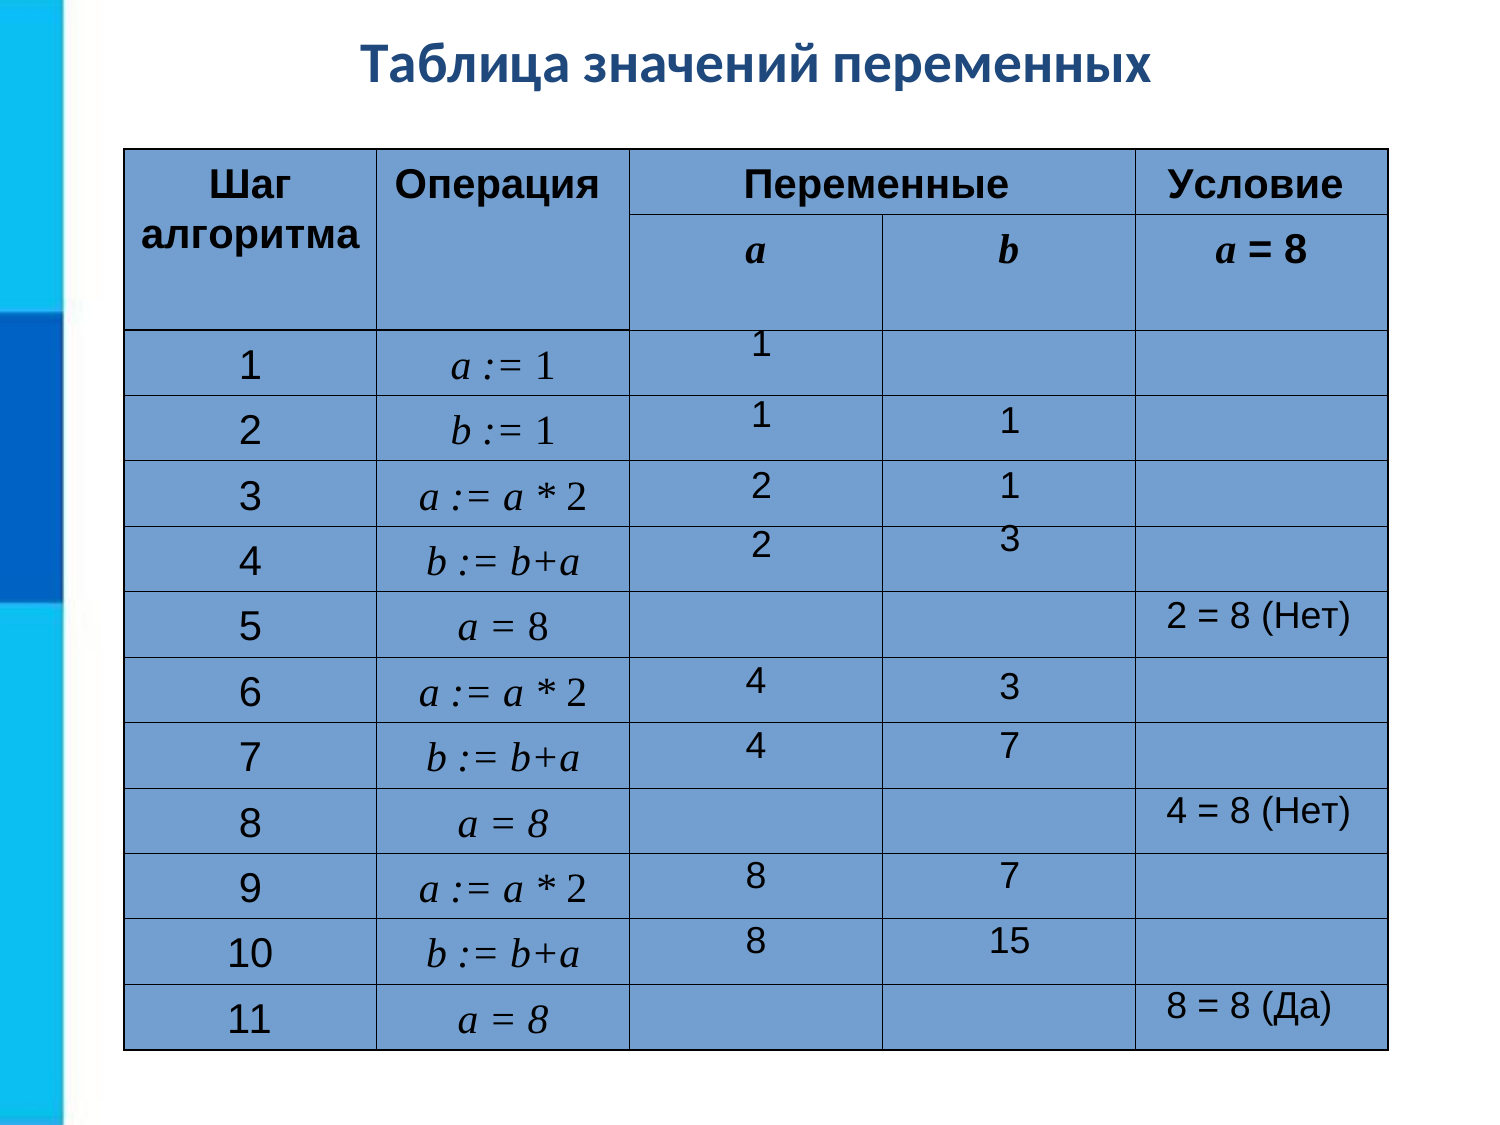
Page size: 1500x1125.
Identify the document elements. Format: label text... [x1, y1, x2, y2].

table_cell [883, 331, 1135, 395]
text_box 3 [974, 515, 1046, 567]
table_cell [1136, 919, 1387, 984]
text_box 4 = 8 (Нет) [1151, 786, 1406, 839]
table_cell [883, 919, 1135, 984]
table_cell a = 8 [1136, 215, 1387, 330]
table_cell b := b+a [377, 919, 629, 984]
table_cell [1136, 985, 1387, 1049]
table_cell a = 8 [377, 789, 629, 853]
table_cell [1136, 527, 1387, 591]
table_cell a = 8 [377, 985, 629, 1049]
table_cell a := a * 2 [377, 854, 629, 918]
table_cell [1136, 854, 1387, 918]
text_box 4 [720, 656, 792, 709]
text_box 7 [974, 722, 1046, 774]
table_header Условие [1136, 150, 1387, 214]
table_cell 9 [125, 854, 376, 918]
table_cell [1136, 592, 1387, 657]
table_cell [883, 789, 1135, 853]
table_header Операция [377, 150, 629, 329]
table_cell 7 [125, 723, 376, 788]
table_cell [630, 723, 882, 788]
table_cell [883, 854, 1135, 918]
text_box 8 [720, 851, 792, 904]
table_cell [1136, 461, 1387, 526]
text_box 2 [726, 461, 798, 514]
table_cell a [630, 215, 882, 330]
text_box 1 [726, 320, 798, 372]
text_box 2 [726, 521, 798, 573]
table_cell 3 [125, 461, 376, 526]
text_box 3 [974, 662, 1046, 715]
table_cell [883, 461, 1135, 526]
table_cell a := a * 2 [377, 658, 629, 722]
table_cell 2 [125, 396, 376, 460]
table_cell [630, 789, 882, 853]
table_cell [1136, 331, 1387, 395]
text_box 2 = 8 (Нет) [1151, 592, 1406, 644]
table_cell 6 [125, 658, 376, 722]
table_cell [630, 331, 882, 395]
text_box 1 [974, 462, 1046, 514]
table_cell b := b+a [377, 723, 629, 788]
table_cell b [883, 215, 1135, 330]
table_cell 10 [125, 919, 376, 984]
table_cell [630, 854, 882, 918]
table_cell [1136, 789, 1387, 853]
text_box 1 [726, 391, 798, 443]
table_cell [883, 592, 1135, 657]
table_cell [630, 658, 882, 722]
table_cell 1 [125, 331, 376, 395]
table_header Шаг алгоритма [125, 150, 376, 329]
table_cell b := b+a [377, 527, 629, 591]
text_box Таблица значений переменных [88, 30, 1425, 102]
text_box 4 [720, 721, 792, 774]
table_cell b := 1 [377, 396, 629, 460]
table_cell [1136, 396, 1387, 460]
table_cell [630, 527, 882, 591]
text_box 8 [720, 916, 792, 969]
table_cell [1136, 723, 1387, 788]
text_box 8 = 8 (Да) [1151, 981, 1406, 1034]
table_cell [630, 461, 882, 526]
table_header Переменные [630, 150, 1135, 214]
table_cell [883, 527, 1135, 591]
table_cell [883, 658, 1135, 722]
table_cell 4 [125, 527, 376, 591]
table_cell [883, 985, 1135, 1049]
table_cell [630, 985, 882, 1049]
text_box 7 [974, 851, 1046, 904]
table_cell a = 8 [377, 592, 629, 657]
table_cell 8 [125, 789, 376, 853]
table_cell [1136, 658, 1387, 722]
table_cell [883, 396, 1135, 460]
text_box 1 [974, 397, 1046, 449]
table_cell 5 [125, 592, 376, 657]
text_box 15 [962, 916, 1058, 969]
table_cell [630, 592, 882, 657]
table_cell 11 [125, 985, 376, 1049]
table_cell [630, 919, 882, 984]
picture [0, 0, 1500, 1125]
table_cell a := 1 [377, 331, 629, 395]
table_cell [630, 396, 882, 460]
table_cell [883, 723, 1135, 788]
table_cell a := a * 2 [377, 461, 629, 526]
